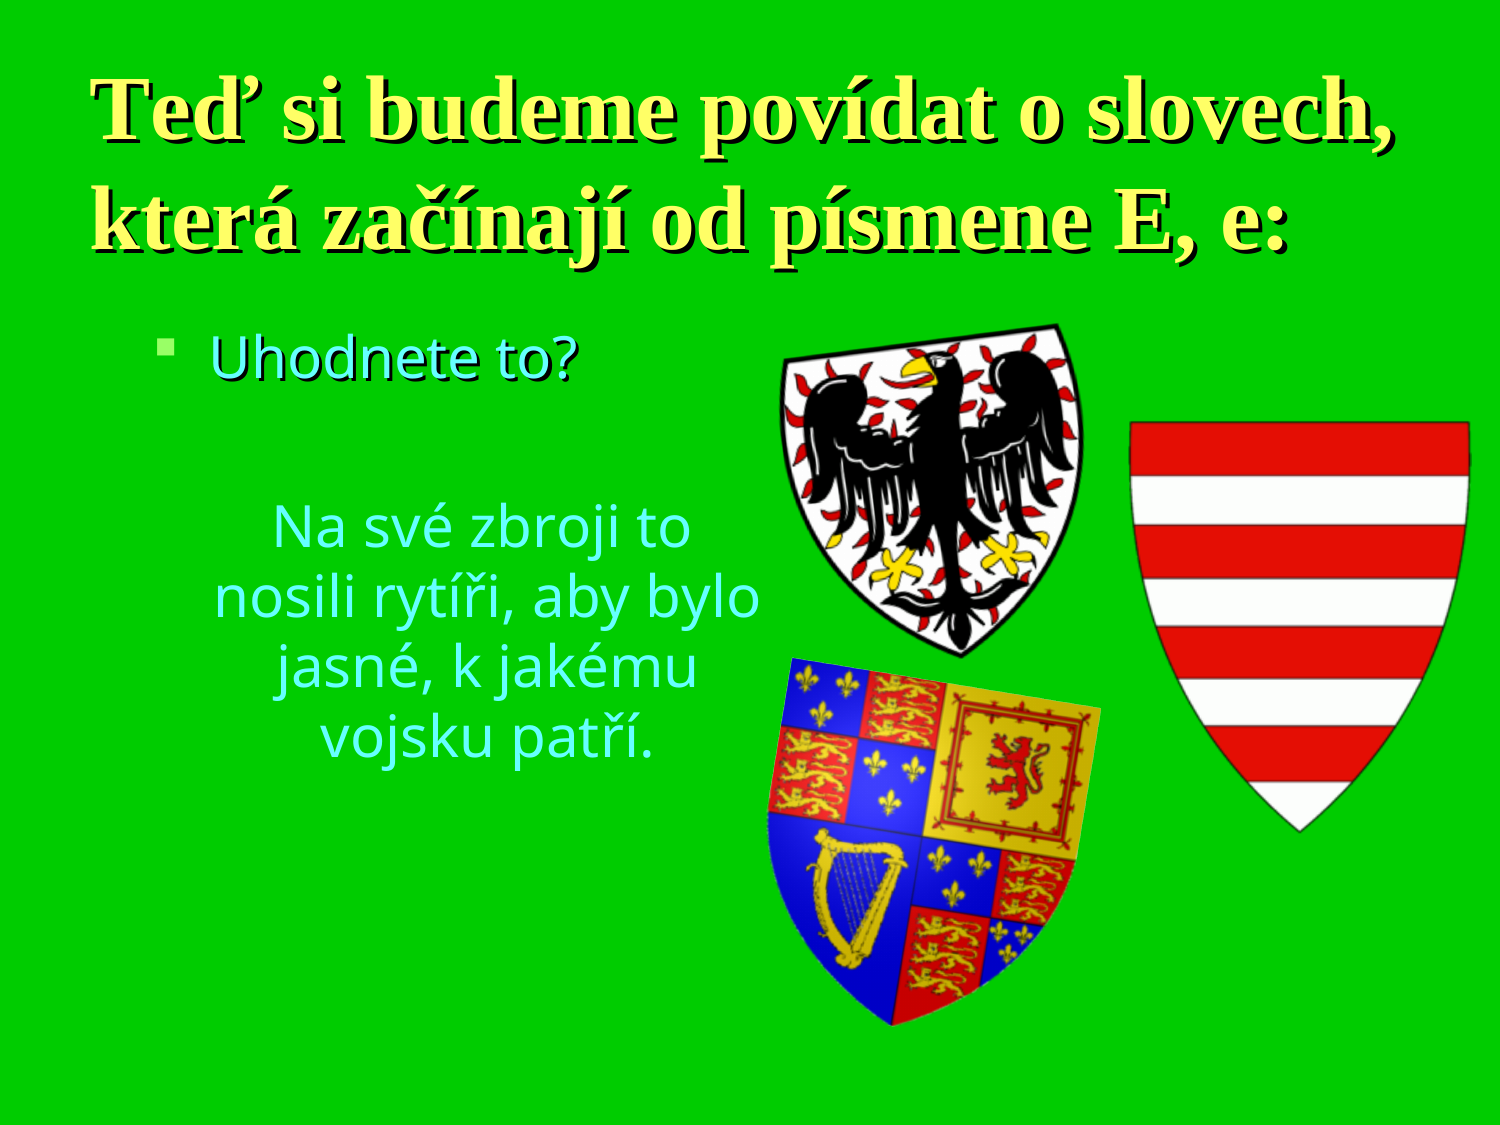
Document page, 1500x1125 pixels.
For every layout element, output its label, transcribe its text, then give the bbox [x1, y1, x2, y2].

picture [1128, 420, 1472, 835]
picture [735, 319, 1118, 1051]
title Teď si budeme povídat o slovech, která začínají od písmene E, e: [75, 39, 1451, 276]
list Uhodnete to? Na své zbroji to nosili rytíři, aby bylo jasné, k jakému vojsku patří. [137, 312, 782, 1000]
